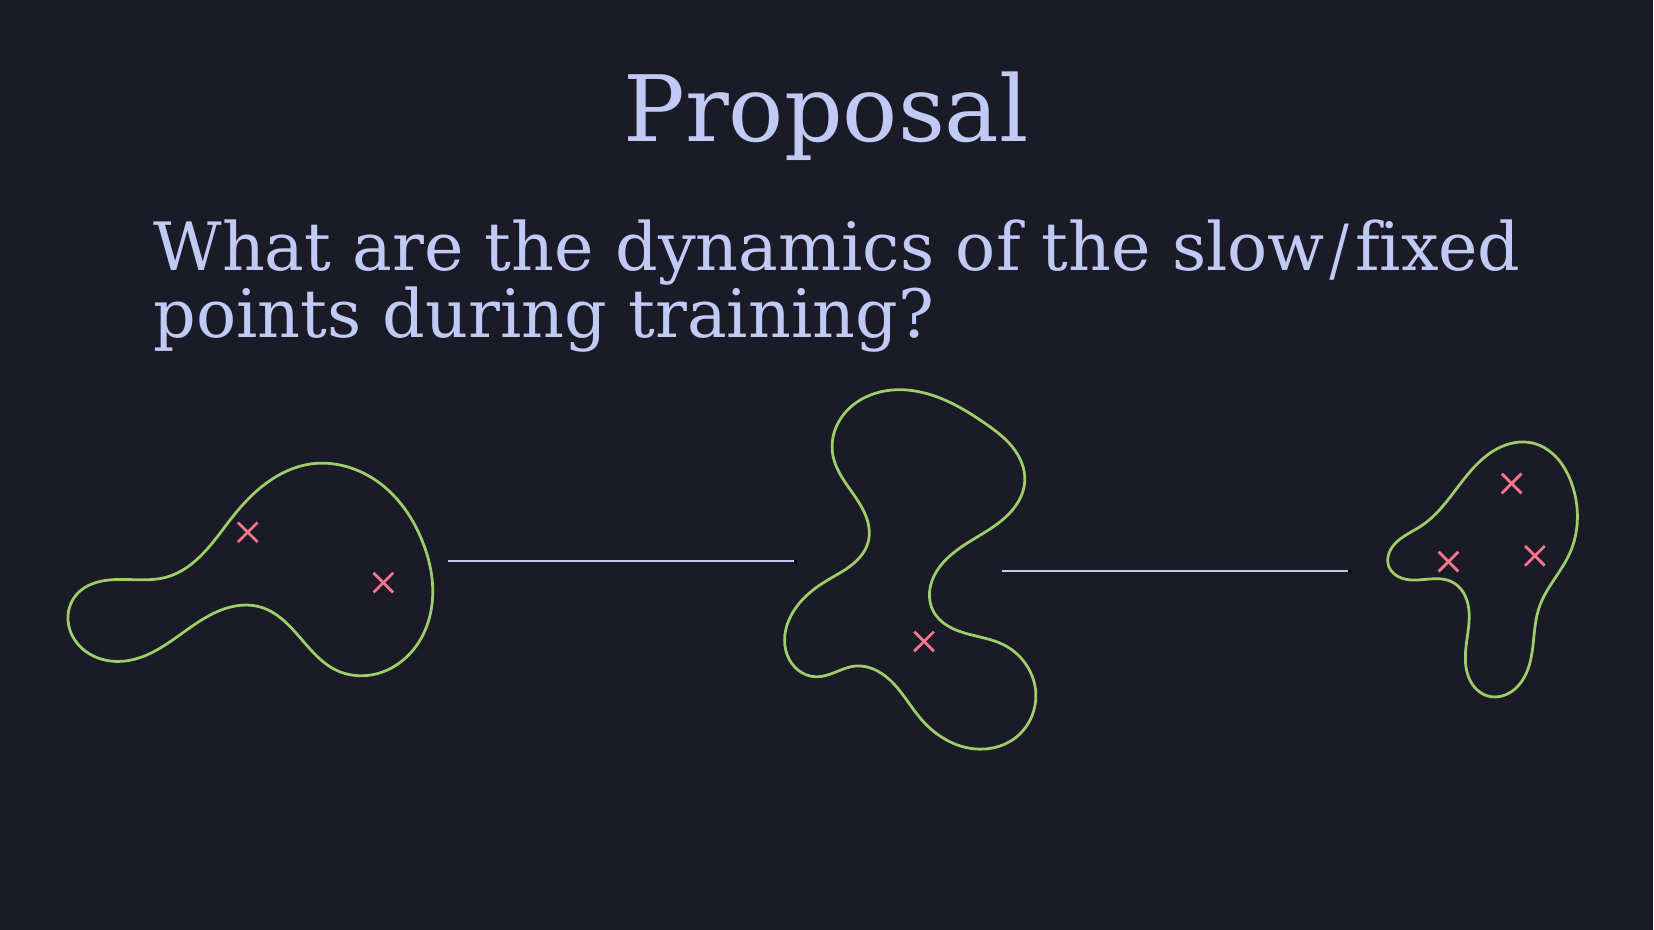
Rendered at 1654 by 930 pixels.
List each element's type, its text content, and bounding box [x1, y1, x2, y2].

title Proposal [82, 37, 1571, 193]
list What are the dynamics of the slow/fixed points during training? [82, 217, 1571, 225]
picture [0, 225, 1653, 914]
